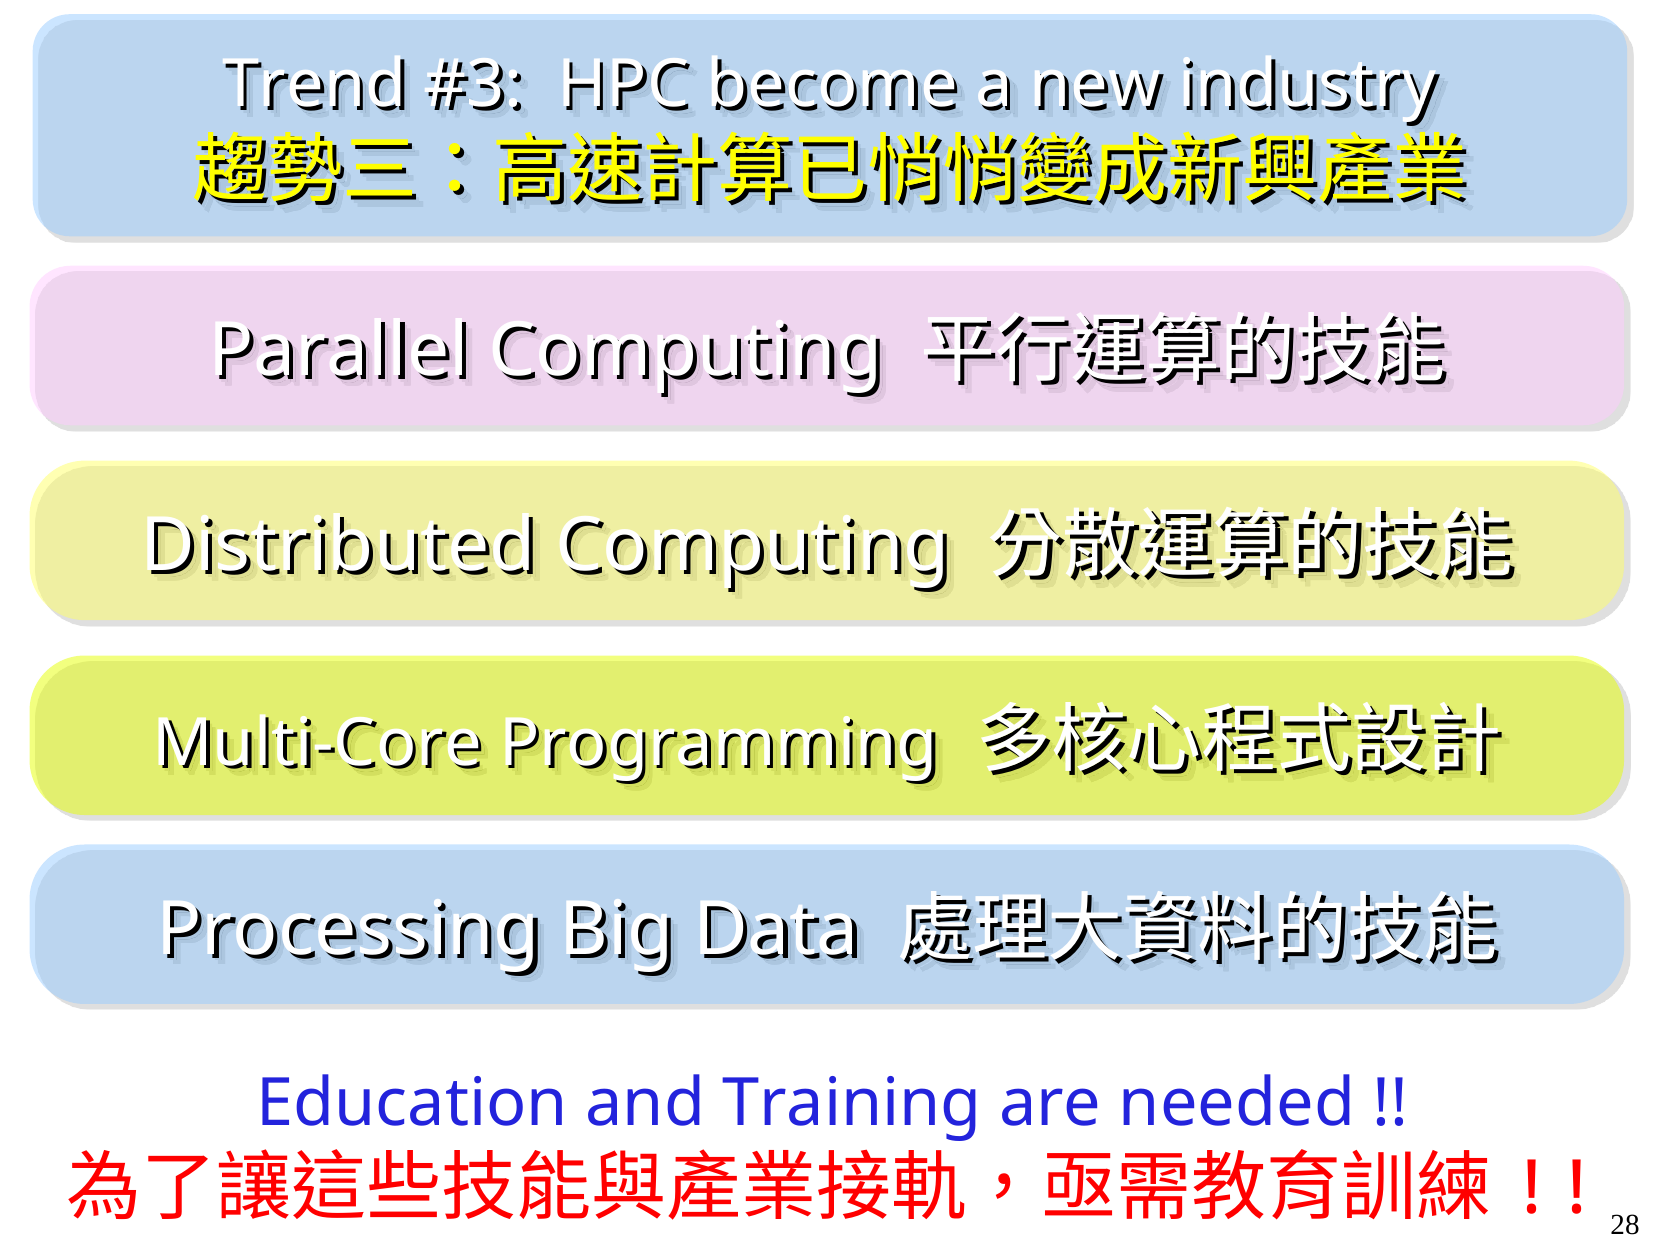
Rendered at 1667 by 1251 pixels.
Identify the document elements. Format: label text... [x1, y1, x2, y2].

text_box Trend #3: HPC become a new industry 趨勢三：高速計算已悄悄變成新興產業 [32, 14, 1628, 237]
text_box Education and Training are needed !! 為了讓這些技能與產業接軌，亟需教育訓練!! [0, 1051, 1667, 1237]
text_box Multi-Core Programming 多核心程式設計 [29, 655, 1625, 816]
text_box Distributed Computing 分散運算的技能 [29, 460, 1625, 621]
text_box Parallel Computing 平行運算的技能 [29, 265, 1625, 426]
text_box Processing Big Data 處理大資料的技能 [29, 844, 1625, 1004]
